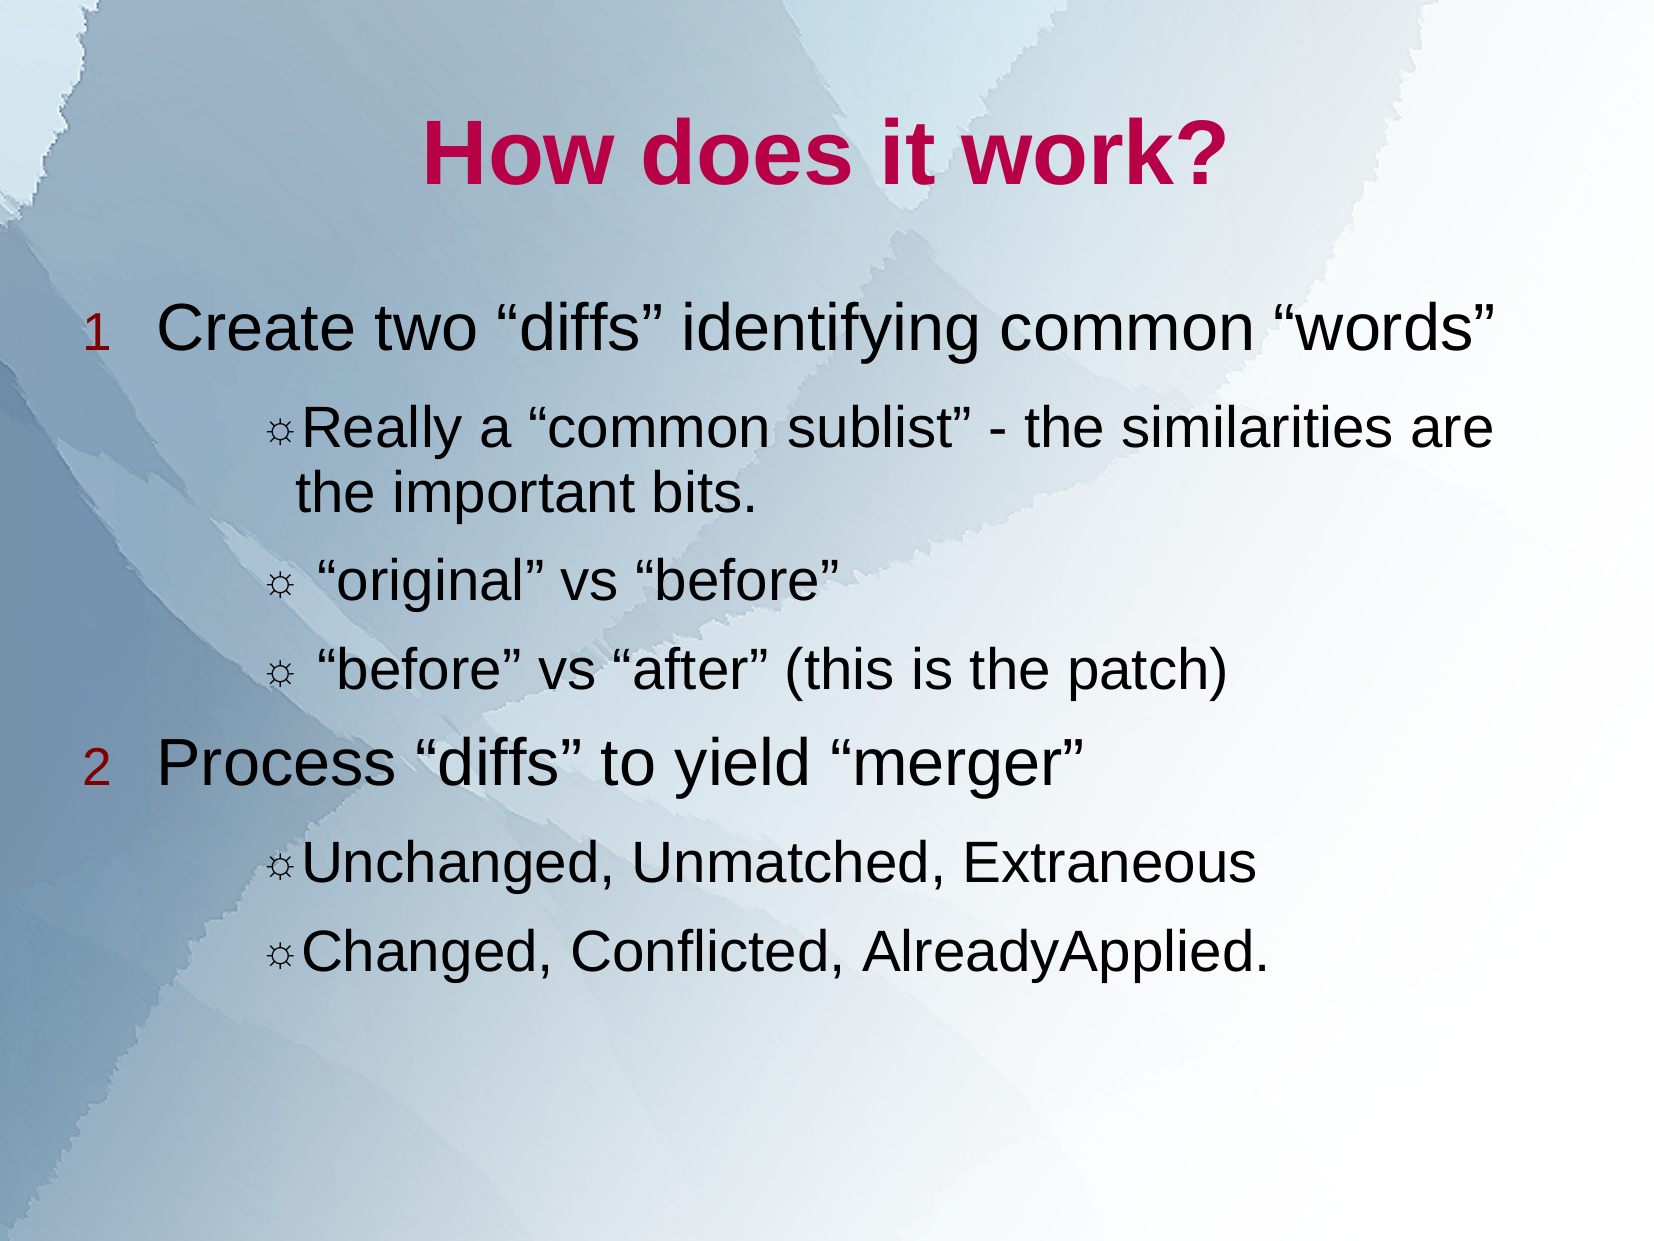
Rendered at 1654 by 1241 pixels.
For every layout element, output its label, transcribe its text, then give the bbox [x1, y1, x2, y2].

title How does it work? [82, 49, 1571, 257]
list Create two “diffs” identifying common “words” Really a “common sublist” - the similarities are the important bits. “original” vs “before” “before” vs “after” (this is the patch) Process “diffs” to yield “merger” Unchanged, Unmatched, Extraneous Changed, Conflicted, AlreadyApplied. [82, 290, 1571, 1010]
picture [0, 0, 1654, 1241]
